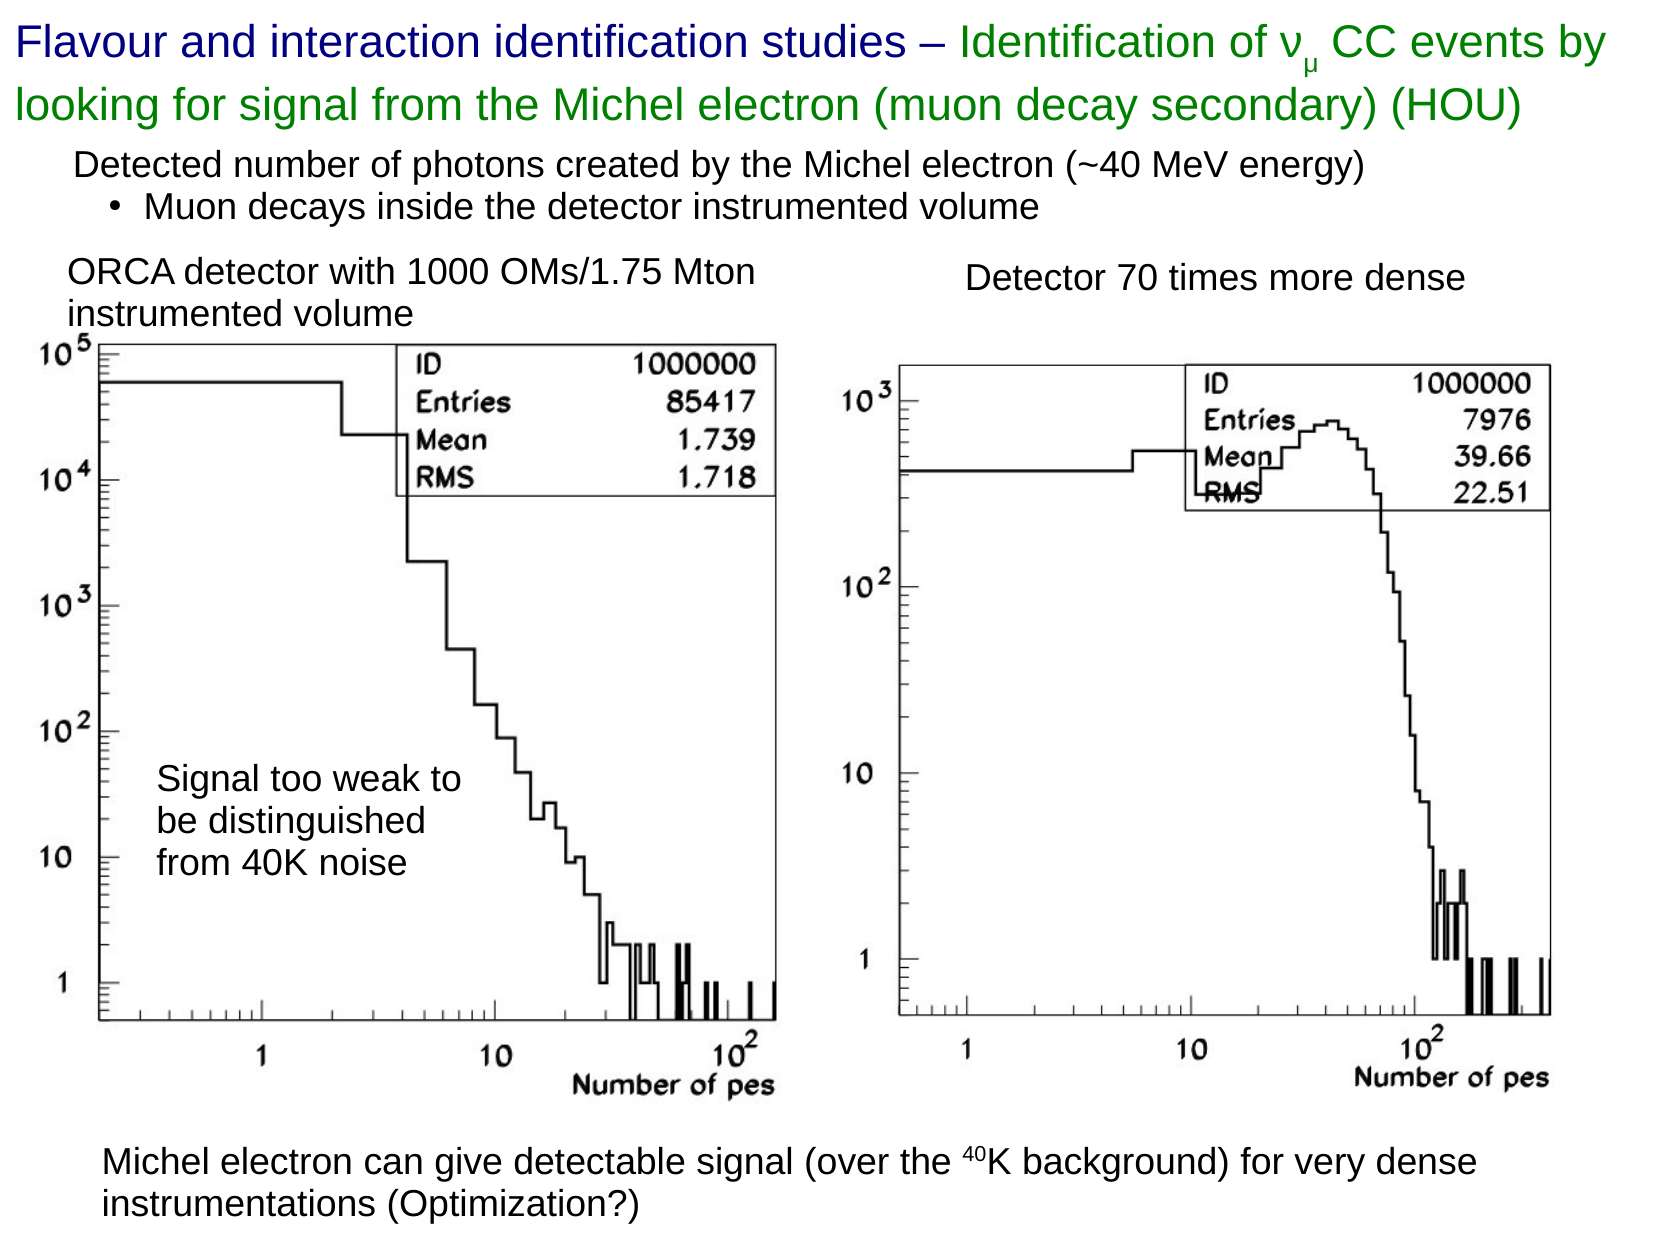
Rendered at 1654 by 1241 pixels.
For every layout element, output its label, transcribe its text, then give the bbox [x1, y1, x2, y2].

picture [787, 343, 1581, 1094]
text_box Flavour and interaction identification studies – Identification of νμ CC events by looking for signal from the Michel electron (muon decay secondary) (HOU) [0, 8, 1654, 138]
text_box Signal too weak to be distinguished from 40K noise [141, 750, 488, 891]
text_box ORCA detector with 1000 OMs/1.75 Mton instrumented volume [52, 243, 788, 343]
text_box Detected number of photons created by the Michel electron (~40 MeV energy) Muon decays inside the detector instrumented volume [58, 136, 1564, 236]
picture [31, 321, 782, 1104]
text_box Detector 70 times more dense [950, 249, 1482, 307]
text_box Michel electron can give detectable signal (over the 40K background) for very dense instrumentations (Optimization?) [86, 1132, 1554, 1232]
